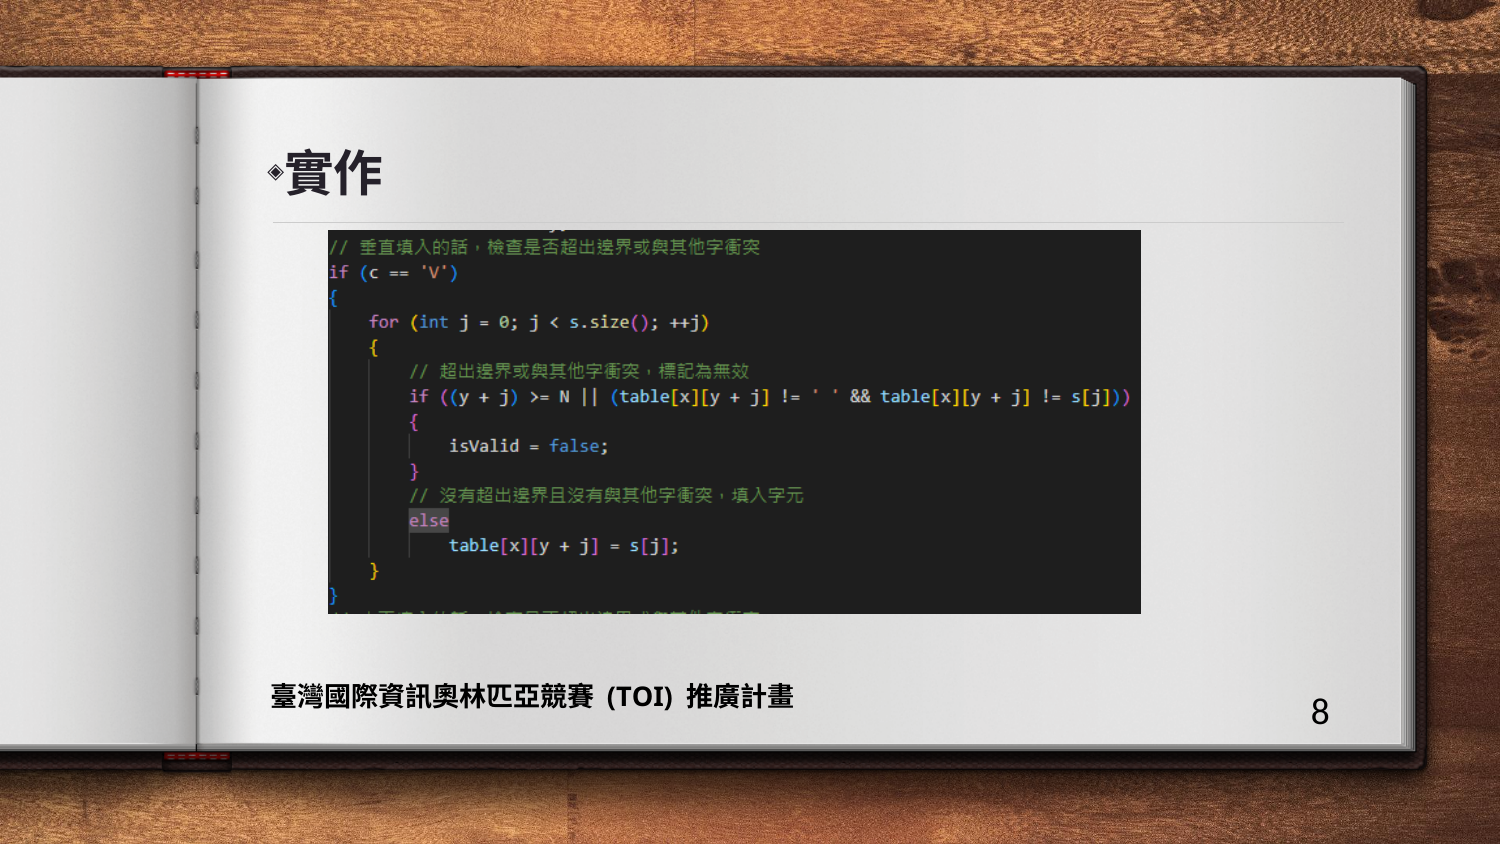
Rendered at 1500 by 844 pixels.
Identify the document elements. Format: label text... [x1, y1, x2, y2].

text_box 8 [1295, 672, 1386, 737]
list 實作 [252, 126, 1194, 216]
picture [328, 230, 1141, 614]
